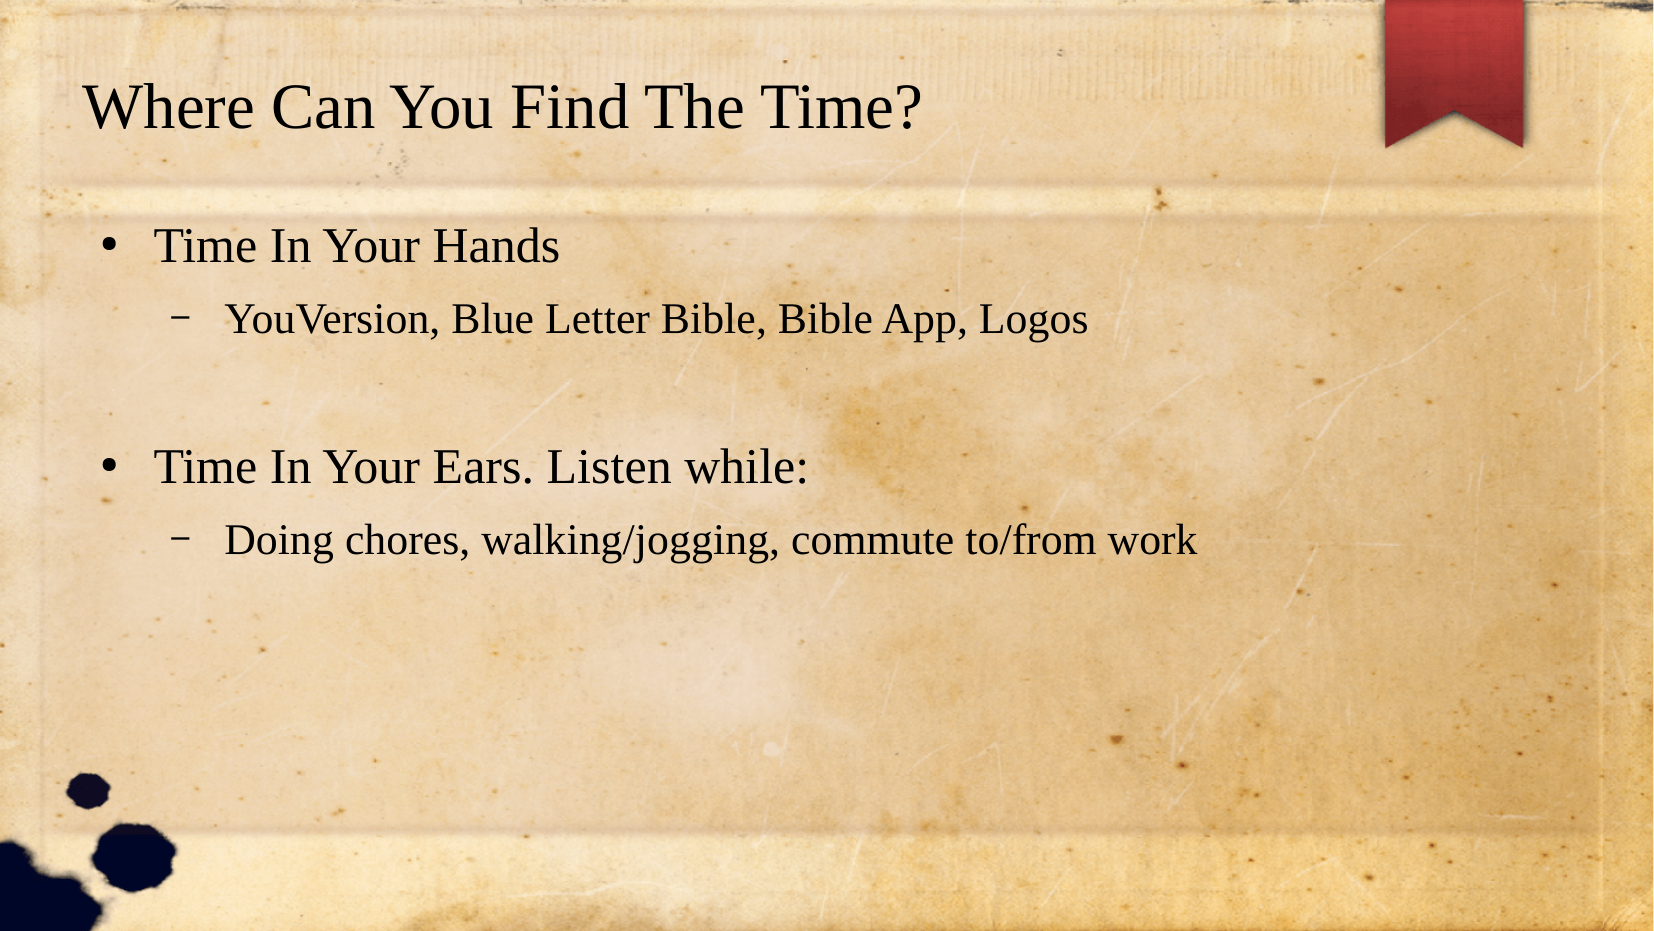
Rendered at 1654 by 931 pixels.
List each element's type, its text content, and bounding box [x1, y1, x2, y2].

picture [0, 0, 1654, 931]
title Where Can You Find The Time? [82, 37, 1347, 178]
list Time In Your Hands YouVersion, Blue Letter Bible, Bible App, Logos Time In Your Ears. Listen while: Doing chores, walking/jogging, commute to/from work [82, 217, 1538, 758]
